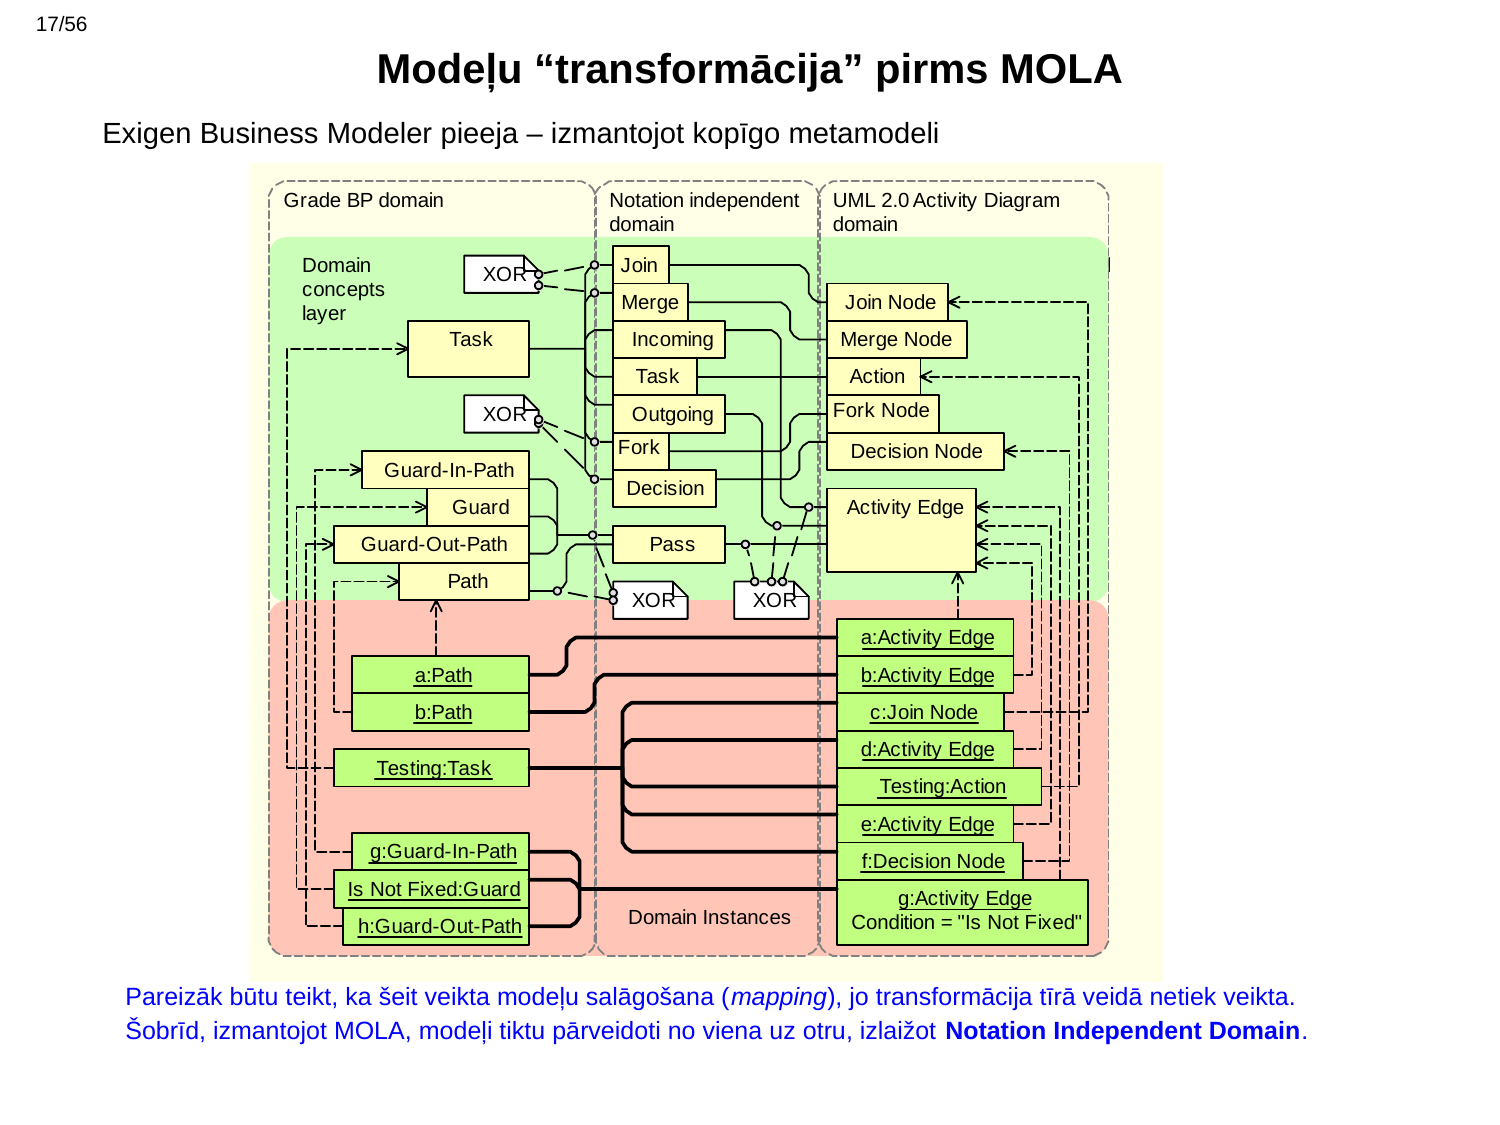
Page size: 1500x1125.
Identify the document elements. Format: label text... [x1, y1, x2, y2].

text_box Pareizāk būtu teikt, ka šeit veikta modeļu salāgošana (mapping), jo transformācija tīrā veidā netiek veikta. Šobrīd, izmantojot MOLA, modeļi tiktu pārveidoti no viena uz otru, izlaižot Notation Independent Domain. [110, 975, 1324, 1053]
list Exigen Business Modeler pieeja – izmantojot kopīgo metamodeli [87, 112, 1363, 160]
title Modeļu “transformācija” pirms MOLA [112, 36, 1388, 102]
picture [249, 162, 1163, 975]
